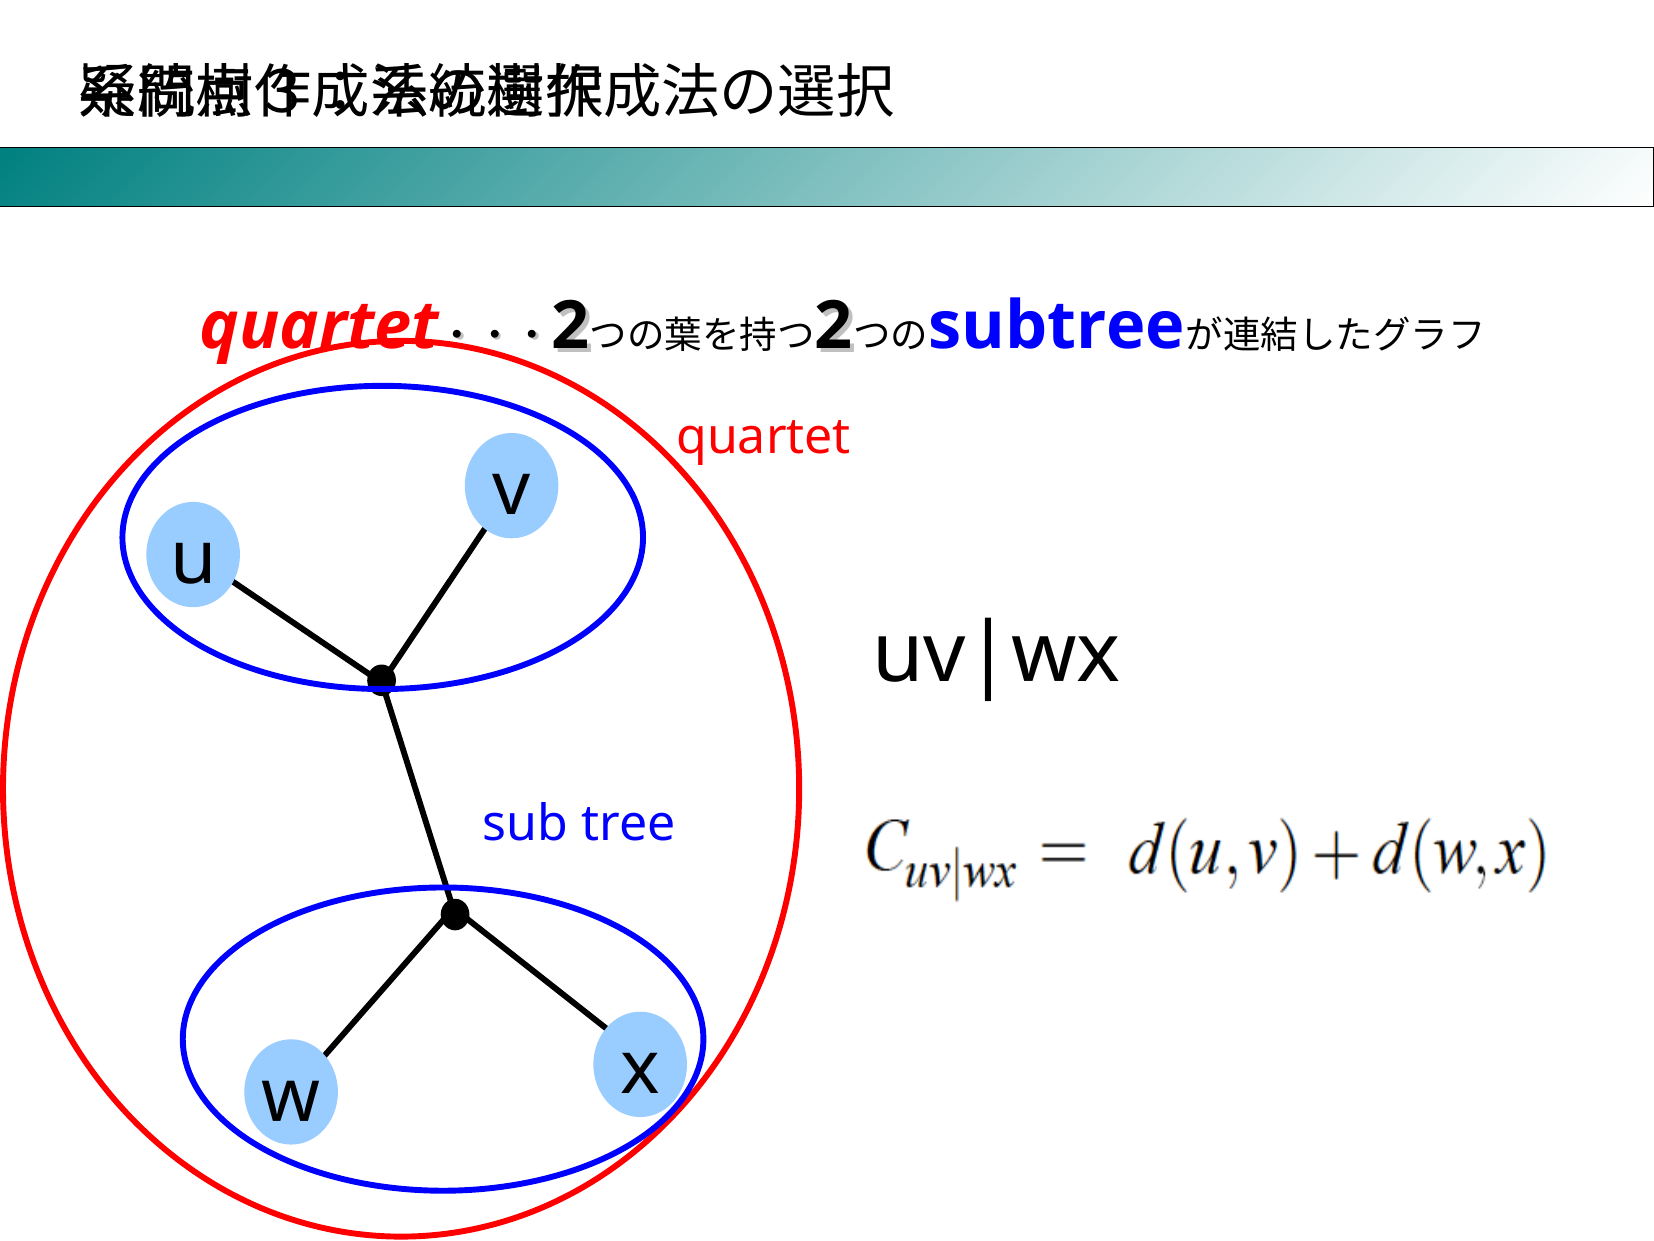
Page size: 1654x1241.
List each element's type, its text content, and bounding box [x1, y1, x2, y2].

text_box [443, 901, 467, 928]
text_box w [244, 1039, 338, 1145]
text_box uv|wx [857, 585, 1152, 710]
text_box x [593, 1011, 687, 1118]
text_box 系統樹作成法の選択 [61, 34, 945, 134]
text_box sub tree [467, 779, 735, 862]
text_box v [464, 432, 559, 539]
picture [852, 798, 1107, 904]
text_box [370, 667, 394, 686]
picture [1118, 800, 1552, 902]
text_box u [146, 501, 240, 608]
text_box quartet [661, 392, 876, 475]
text_box quartet・・・2つの葉を持つ2つのsubtreeが連結したグラフ [184, 224, 1605, 328]
